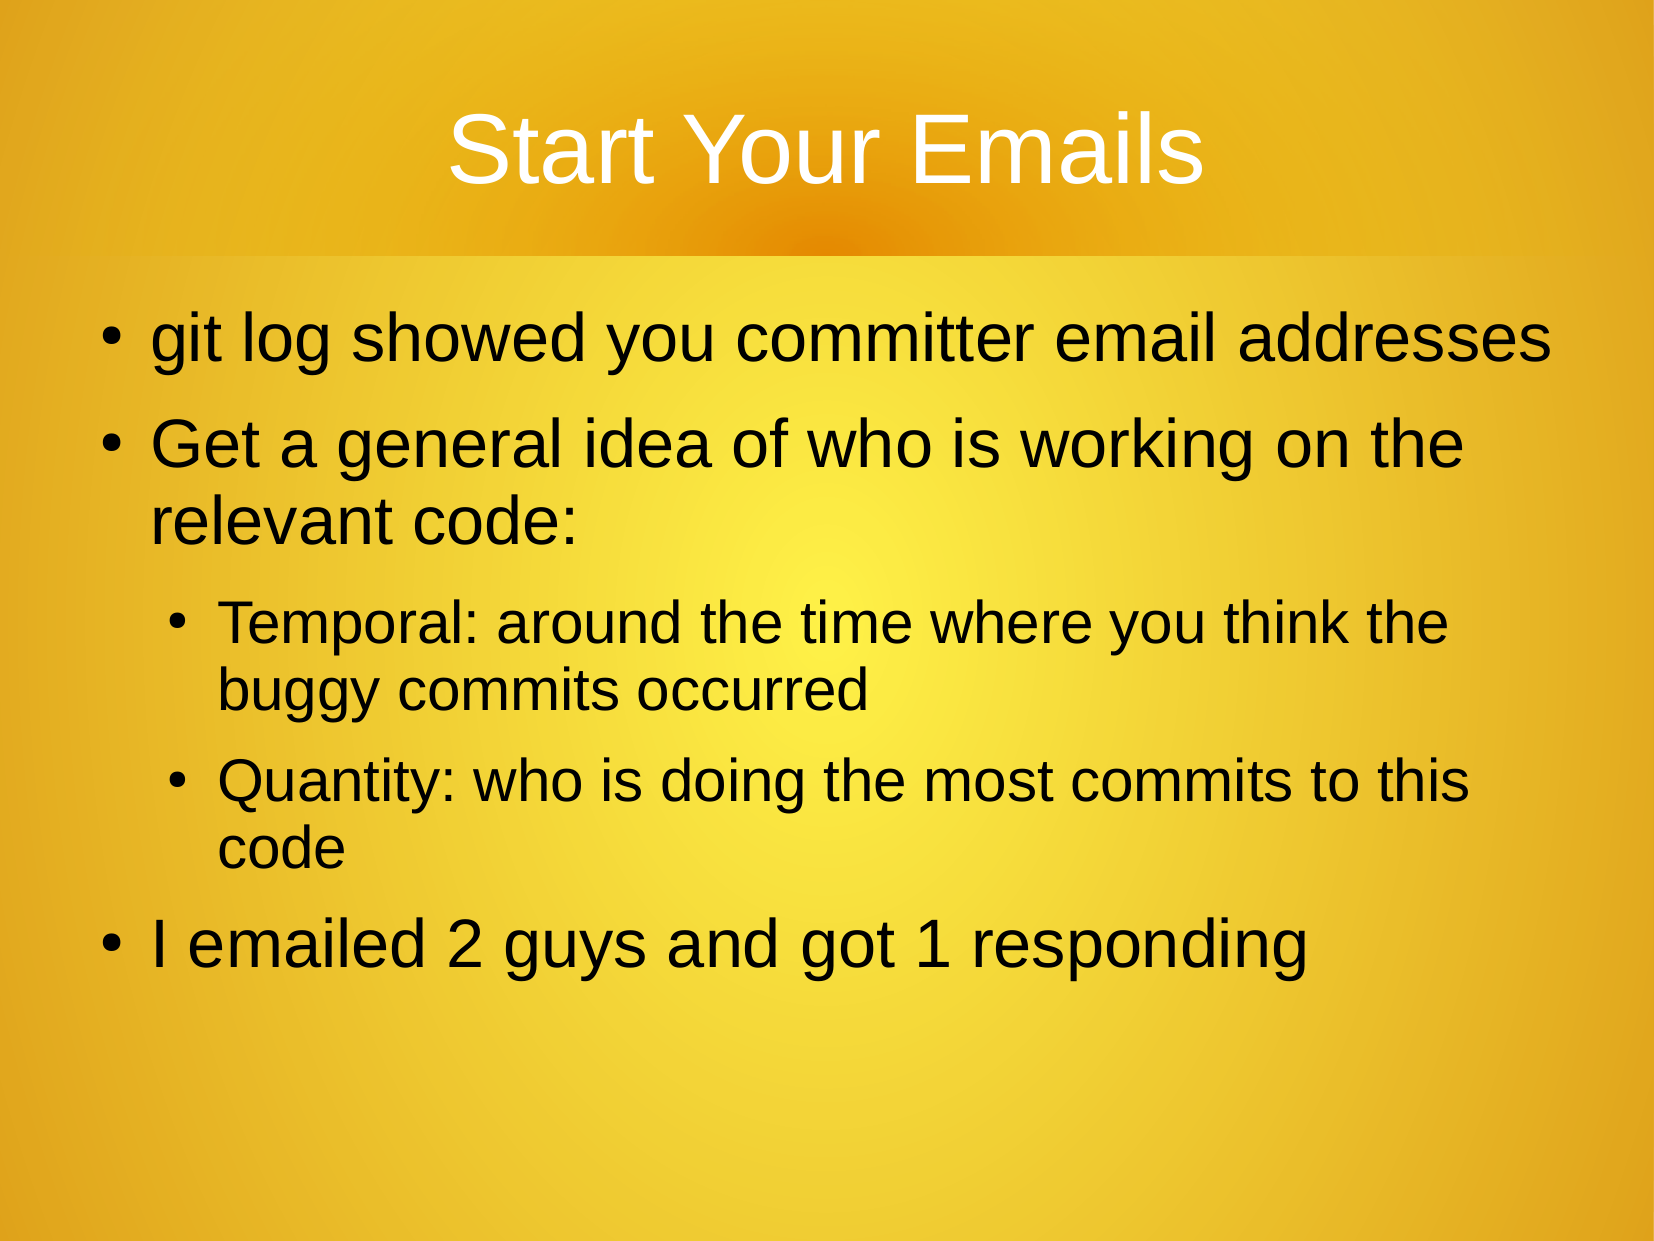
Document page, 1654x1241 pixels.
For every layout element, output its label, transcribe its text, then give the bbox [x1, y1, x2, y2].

list git log showed you committer email addresses Get a general idea of who is working on the relevant code: Temporal: around the time where you think the buggy commits occurred Quantity: who is doing the most commits to this code I emailed 2 guys and got 1 responding [82, 299, 1571, 1019]
title Start Your Emails [82, 47, 1571, 252]
